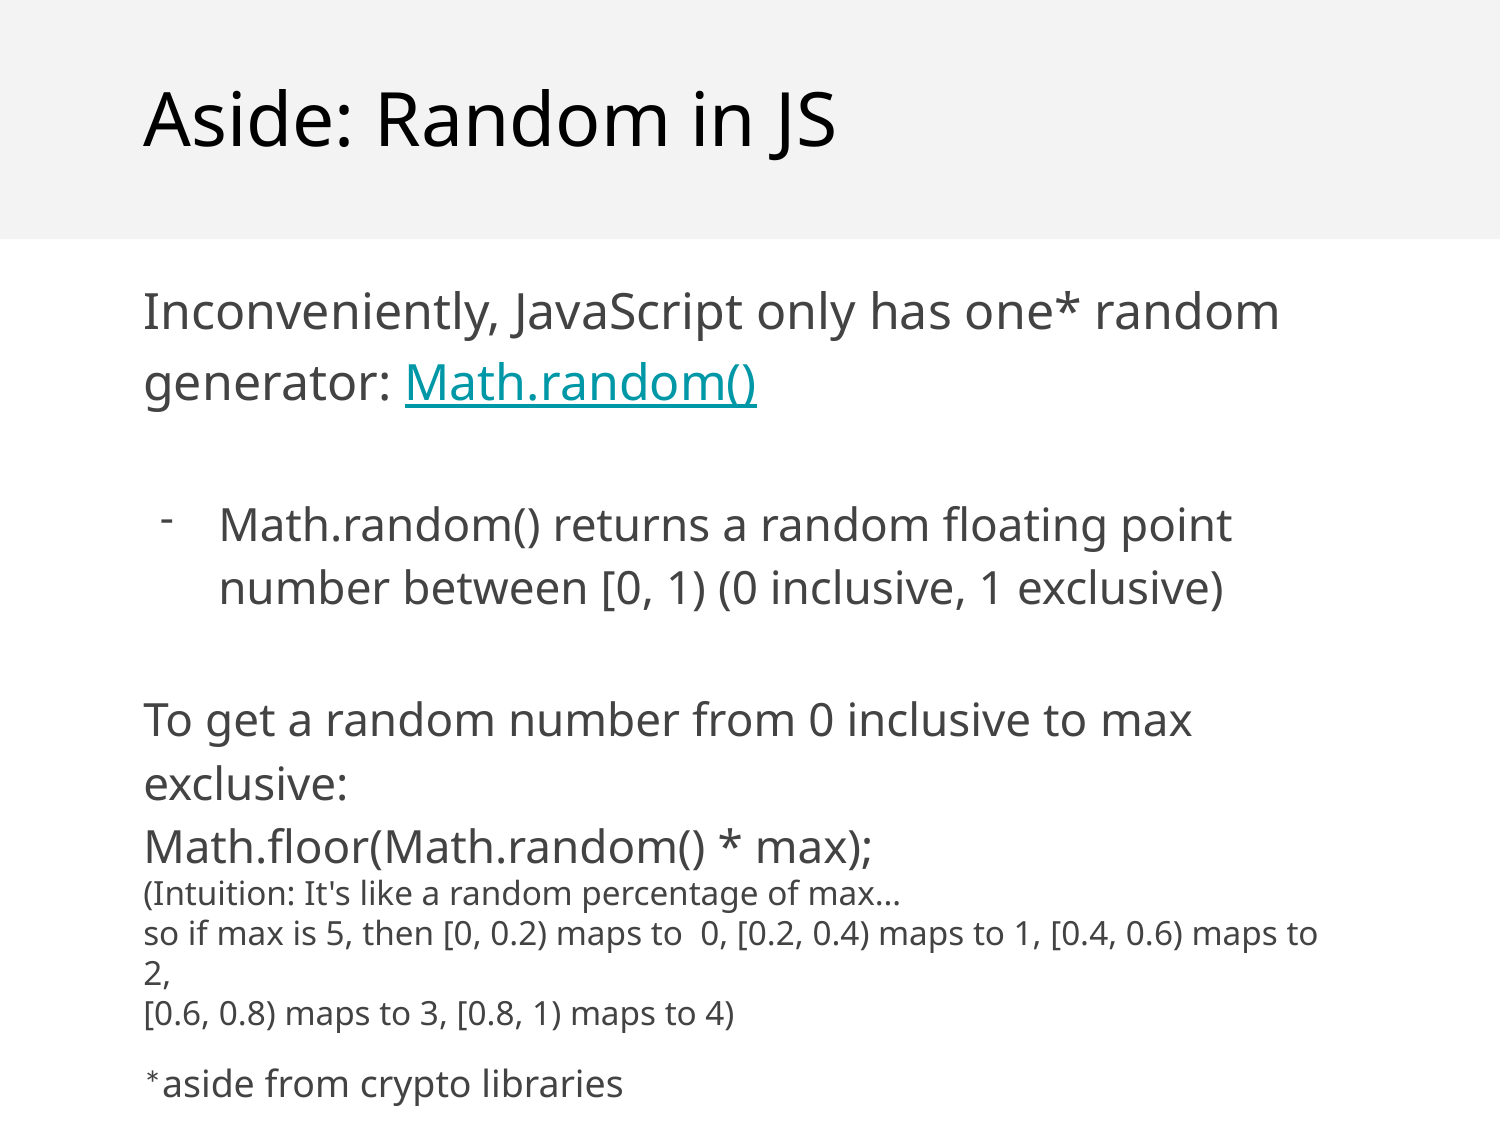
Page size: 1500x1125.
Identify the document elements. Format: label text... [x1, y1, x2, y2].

list Inconveniently, JavaScript only has one* random generator: Math.random() Math.random() returns a random floating point number between [0, 1) (0 inclusive, 1 exclusive) To get a random number from 0 inclusive to max exclusive: Math.floor(Math.random() * max); (Intuition: It's like a random percentage of max… so if max is 5, then [0, 0.2) maps to 0, [0.2, 0.4) maps to 1, [0.4, 0.6) maps to 2, [0.6, 0.8) maps to 3, [0.8, 1) maps to 4) [128, 255, 1372, 993]
title Aside: Random in JS [128, 56, 1372, 183]
list *aside from crypto libraries [128, 1038, 1372, 1124]
